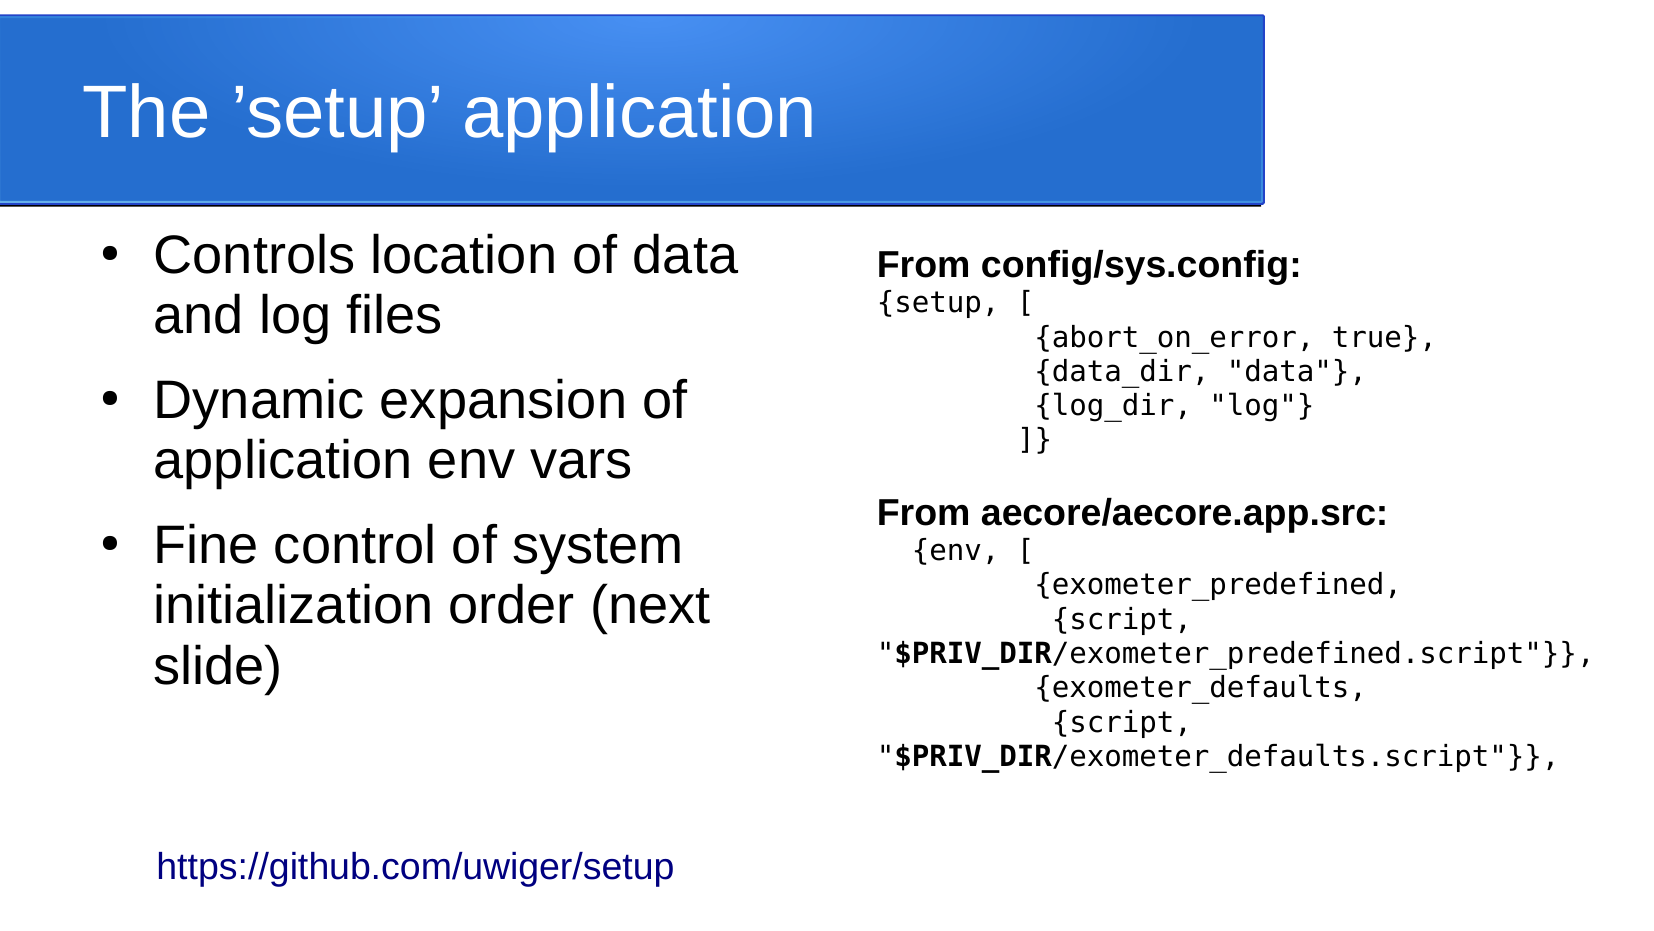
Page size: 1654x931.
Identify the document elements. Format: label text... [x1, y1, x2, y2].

title The ’setup’ application [82, 35, 1235, 189]
text_box https://github.com/uwiger/setup [141, 838, 697, 896]
text_box From config/sys.config: {setup, [ {abort_on_error, true}, {data_dir, "data"}, {log_dir, "log"} ]} [862, 236, 1524, 465]
list Controls location of data and log files Dynamic expansion of application env vars Fine control of system initialization order (next slide) [82, 224, 809, 764]
text_box From aecore/aecore.app.src: {env, [ {exometer_predefined, {script, "$PRIV_DIR/exometer_predefined.script"}}, {exometer_defaults, {script, "$PRIV_DIR/exometer_defaults.script"}}, [862, 484, 1654, 884]
